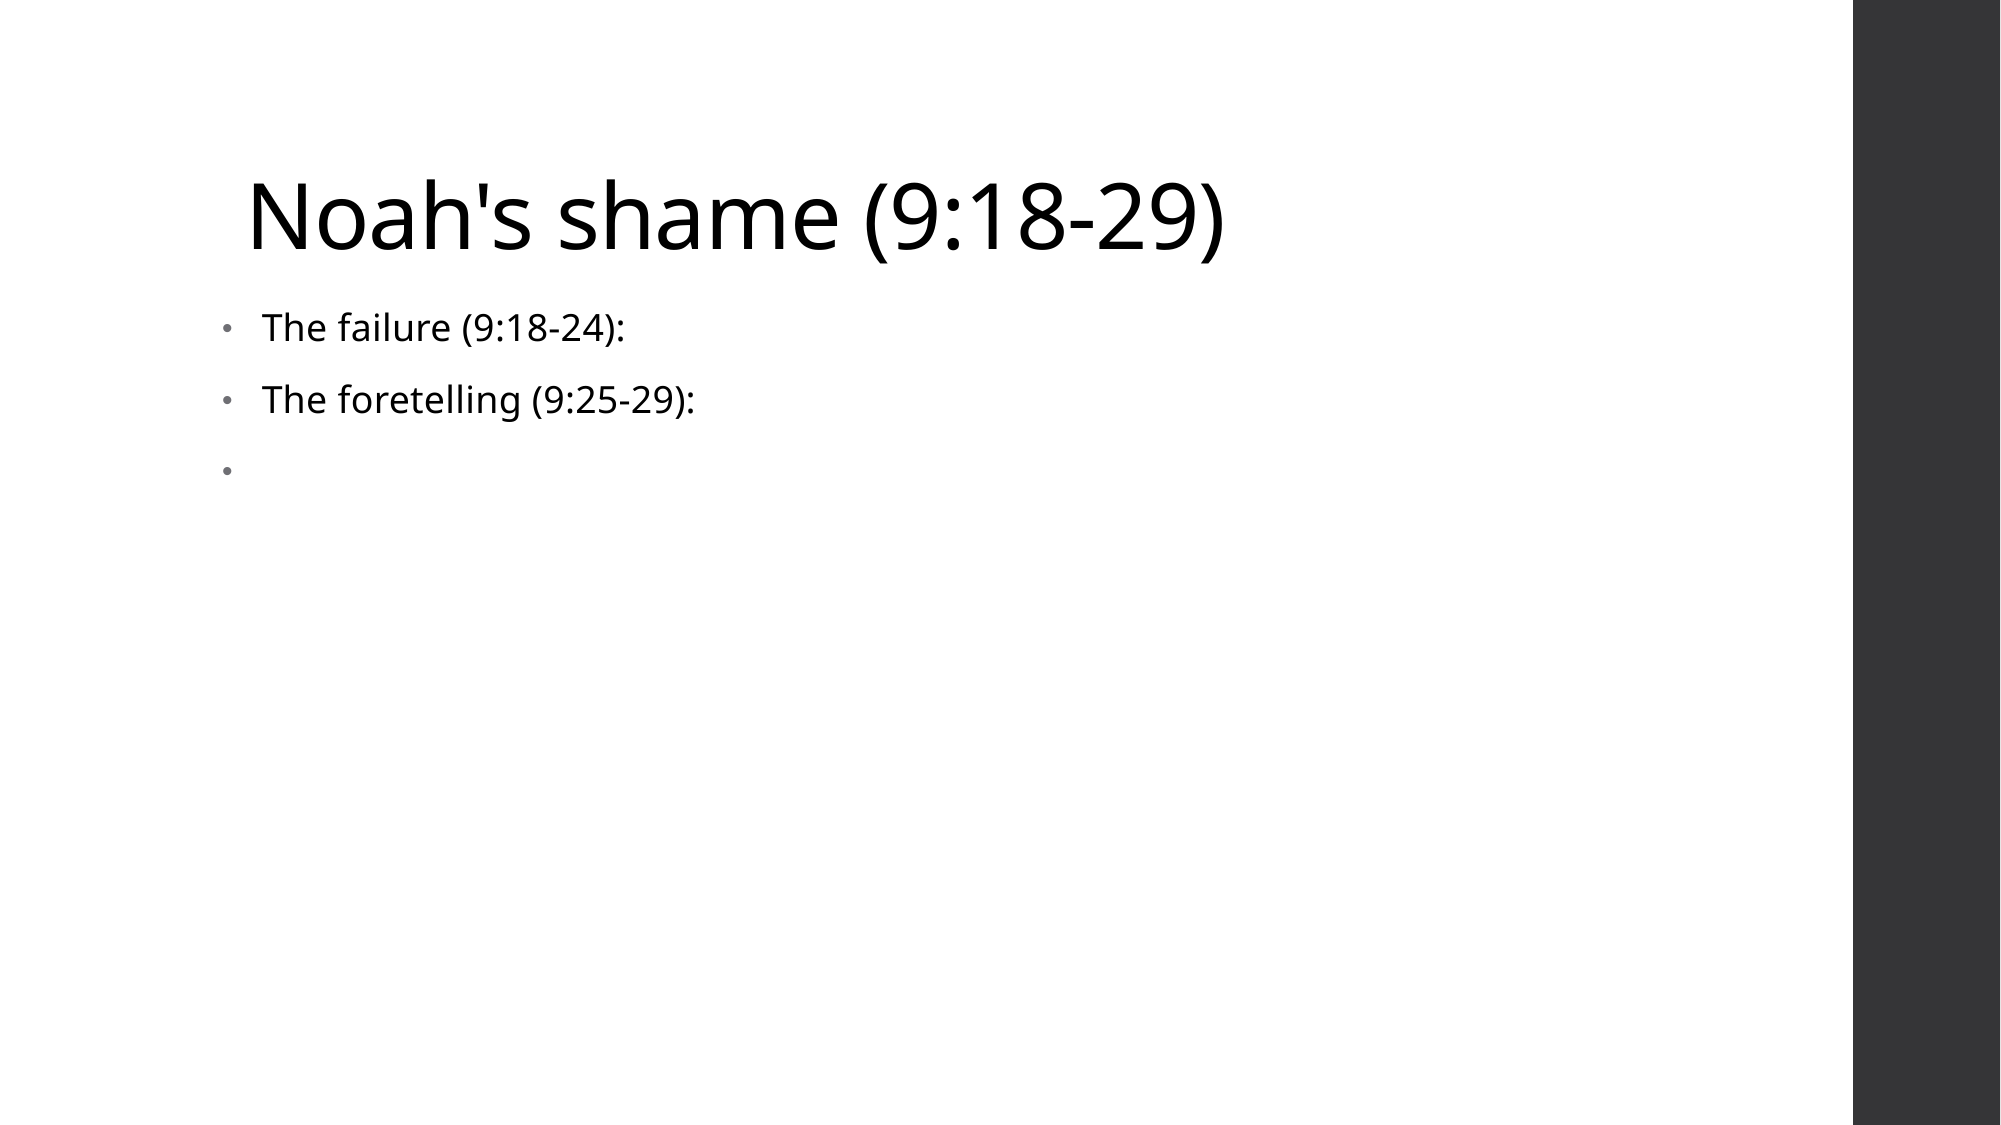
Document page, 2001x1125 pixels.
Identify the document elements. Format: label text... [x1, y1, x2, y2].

list The failure (9:18-24): The foretelling (9:25-29): [206, 299, 1617, 1014]
title Noah's shame (9:18-29) [206, 60, 1797, 278]
